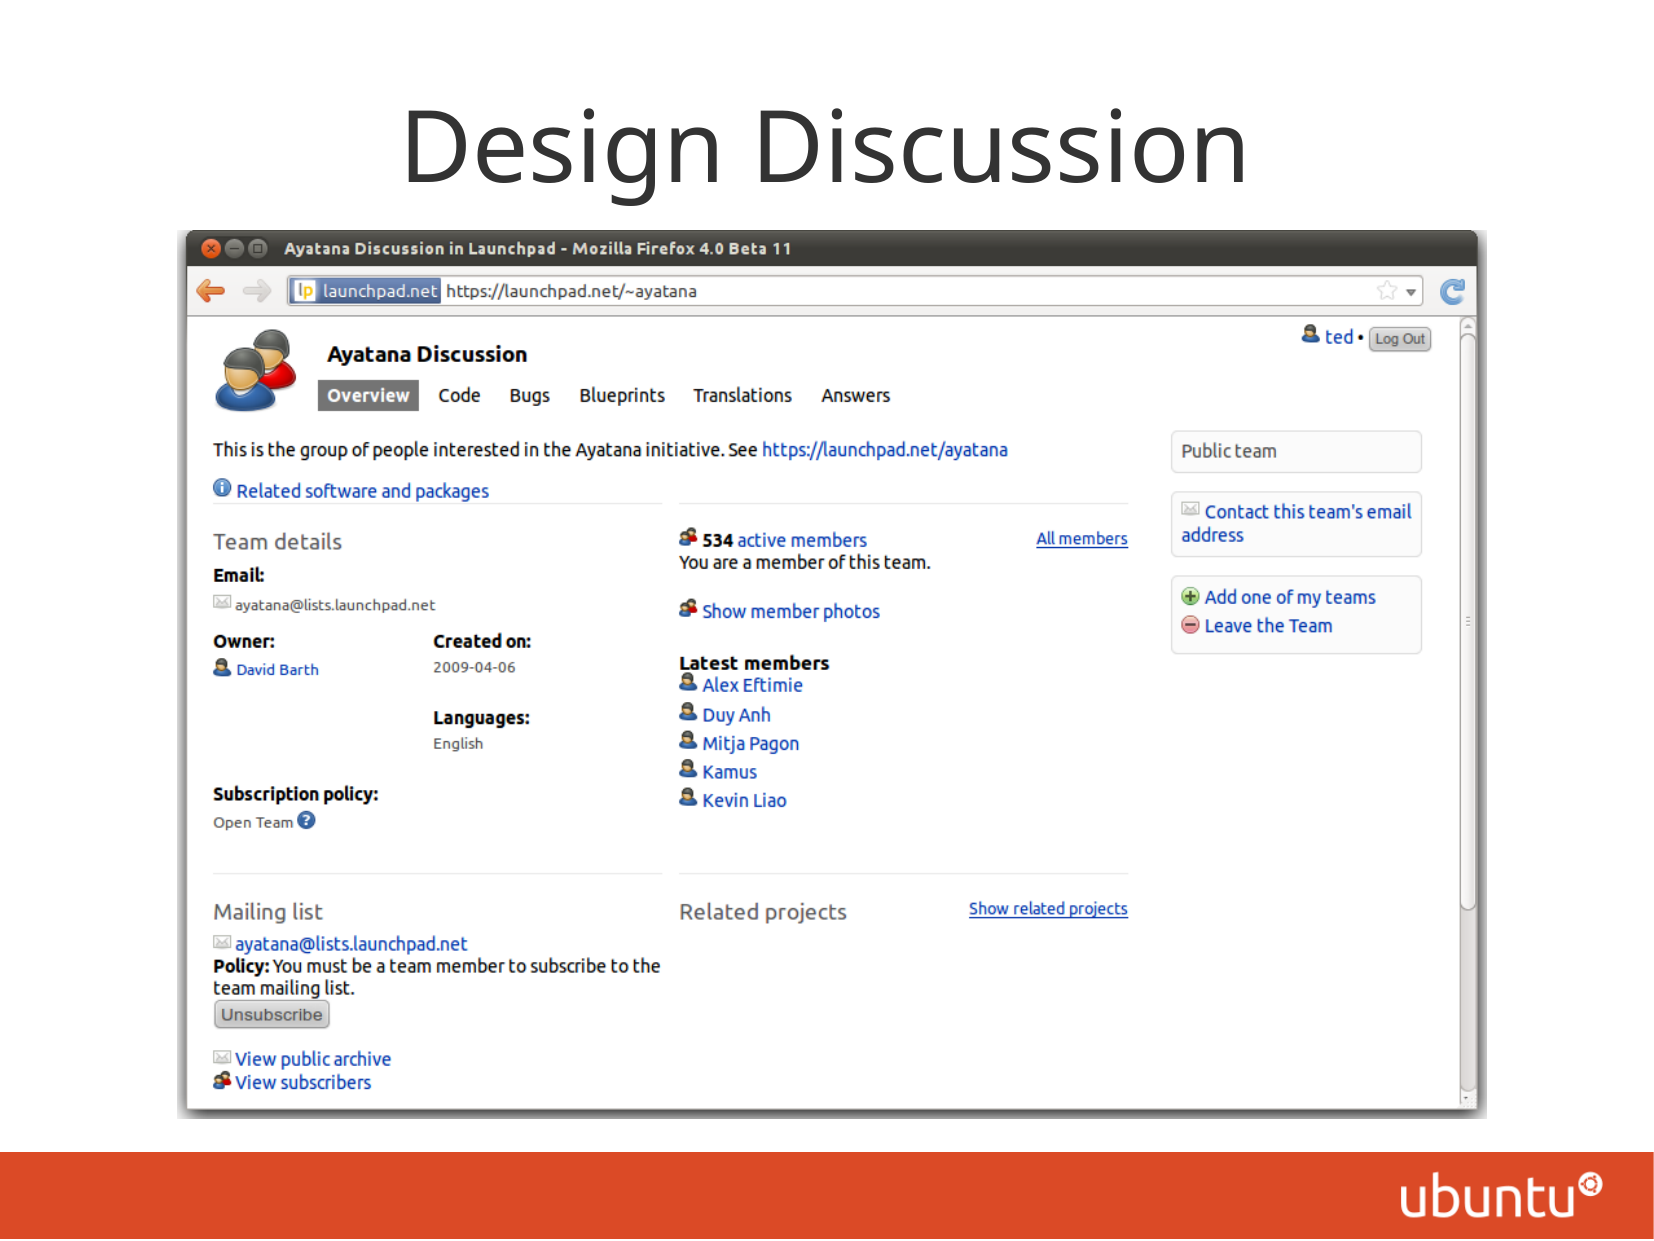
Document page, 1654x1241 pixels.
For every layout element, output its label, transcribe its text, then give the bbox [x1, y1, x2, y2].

title Design Discussion [56, 76, 1596, 224]
picture [177, 230, 1487, 1119]
picture [0, 1152, 1654, 1239]
